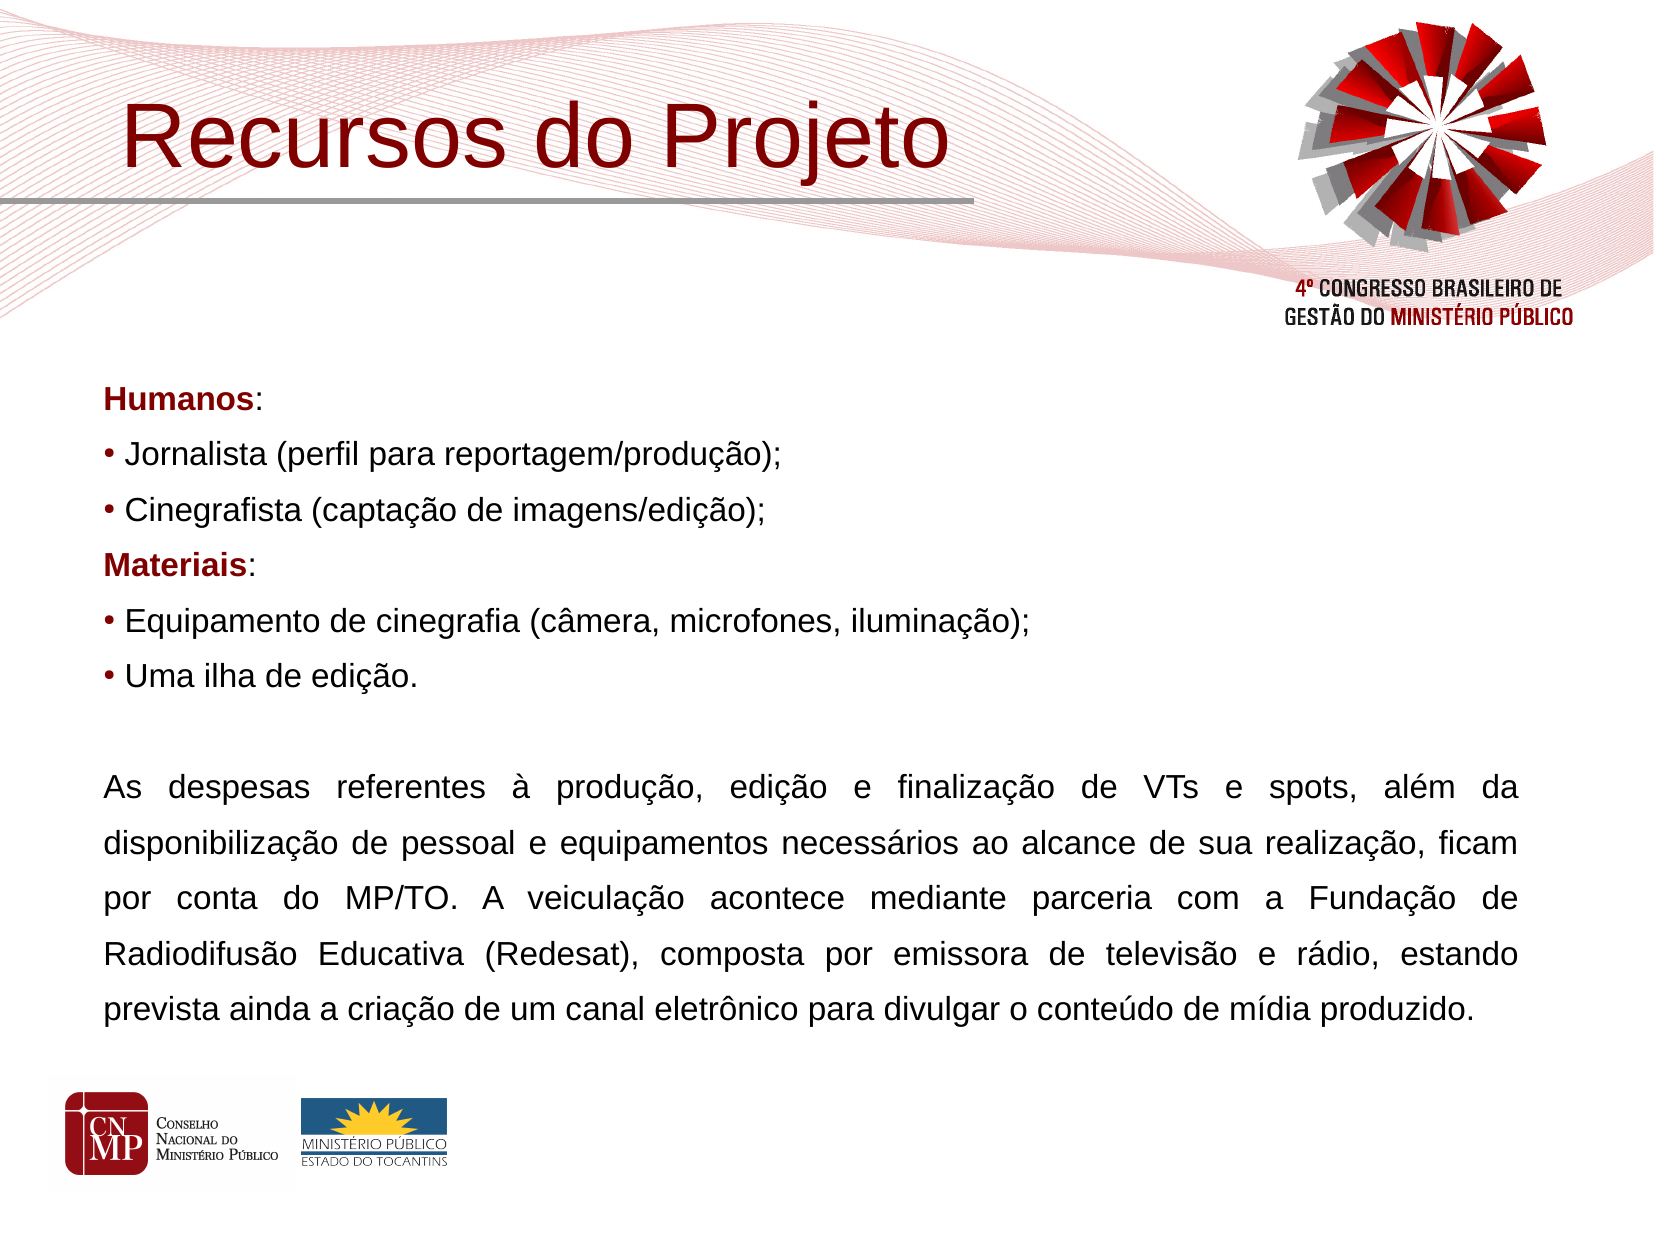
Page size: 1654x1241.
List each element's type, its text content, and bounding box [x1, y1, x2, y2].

text_box Recursos do Projeto [47, 77, 1052, 195]
text_box Humanos: Jornalista (perfil para reportagem/produção); Cinegrafista (captação de imagens/edição); Materiais: Equipamento de cinegrafia (câmera, microfones, iluminação); Uma ilha de edição. As despesas referentes à produção, edição e finalização de VTs e spots, além da disponibilização de pessoal e equipamentos necessários ao alcance de sua realização, ficam por conta do MP/TO. A veiculação acontece mediante parceria com a Fundação de Radiodifusão Educativa (Redesat), composta por emissora de televisão e rádio, estando prevista ainda a criação de um canal eletrônico para divulgar o conteúdo de mídia produzido. [88, 354, 1536, 1024]
picture [301, 1098, 447, 1166]
picture [47, 1074, 296, 1193]
picture [0, 9, 1654, 325]
